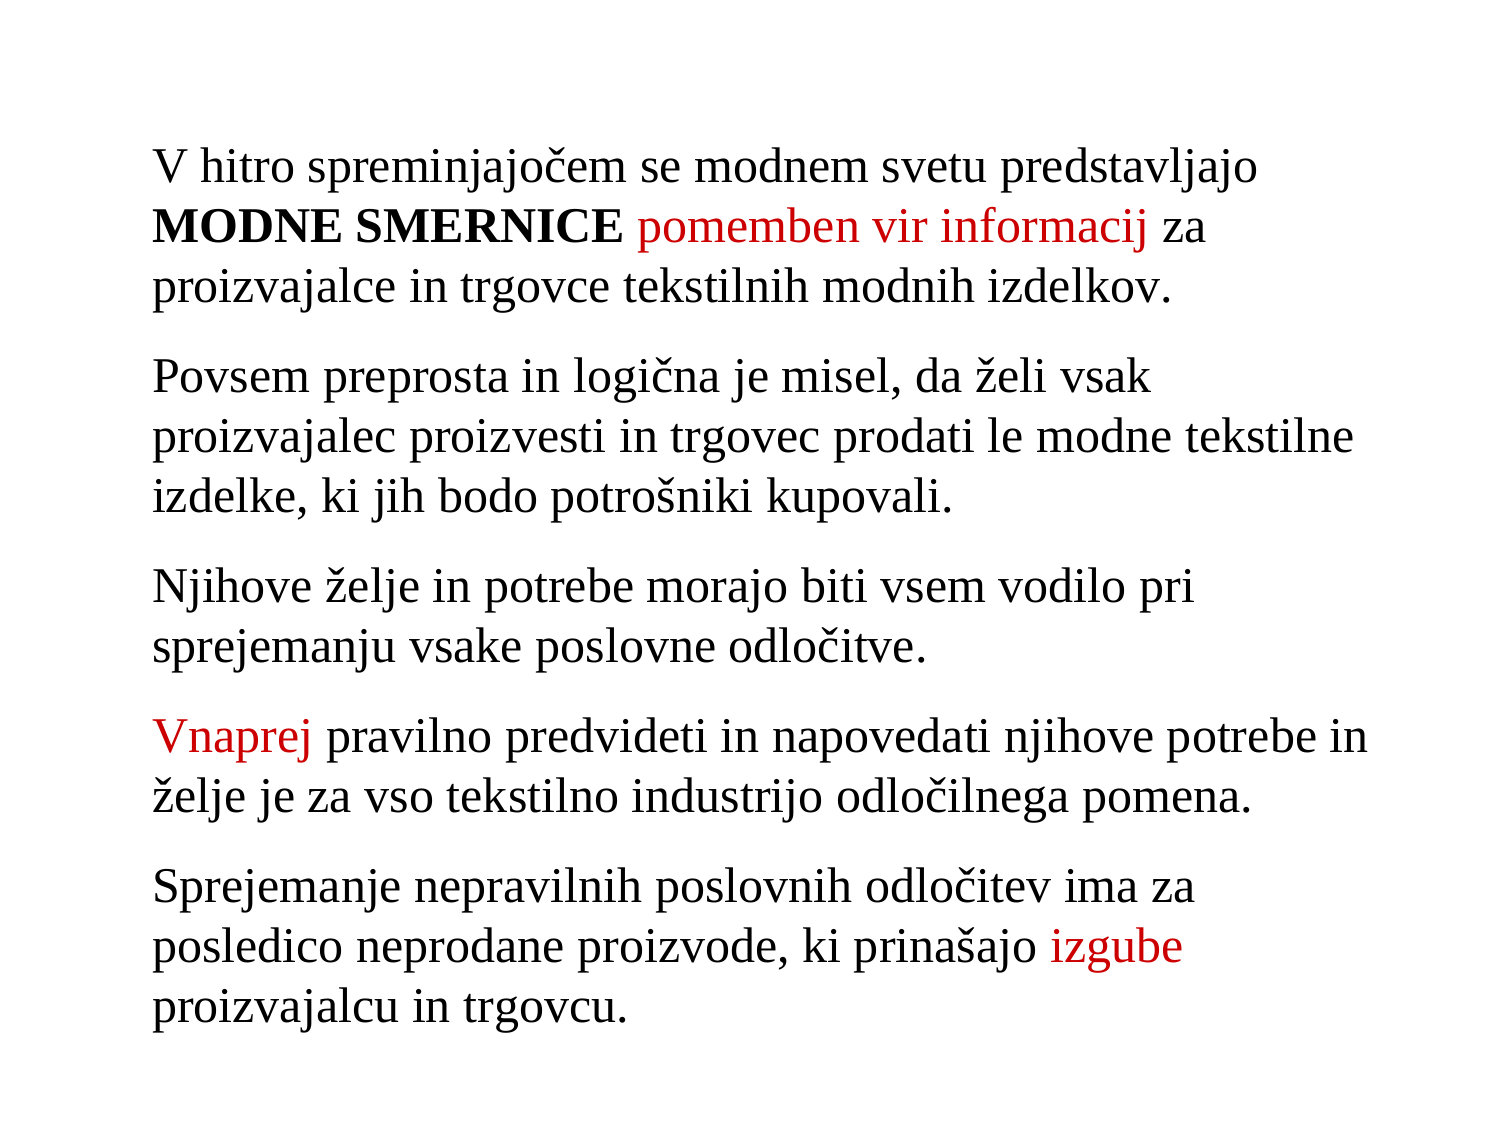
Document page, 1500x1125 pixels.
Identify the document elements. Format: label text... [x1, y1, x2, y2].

text_box V hitro spreminjajočem se modnem svetu predstavljajo MODNE SMERNICE pomemben vir informacij za proizvajalce in trgovce tekstilnih modnih izdelkov. Povsem preprosta in logična je misel, da želi vsak proizvajalec proizvesti in trgovec prodati le modne tekstilne izdelke, ki jih bodo potrošniki kupovali. Njihove želje in potrebe morajo biti vsem vodilo pri sprejemanju vsake poslovne odločitve. Vnaprej pravilno predvideti in napovedati njihove potrebe in želje je za vso tekstilno industrijo odločilnega pomena. Sprejemanje nepravilnih poslovnih odločitev ima za posledico neprodane proizvode, ki prinašajo izgube proizvajalcu in trgovcu. [137, 124, 1388, 1041]
